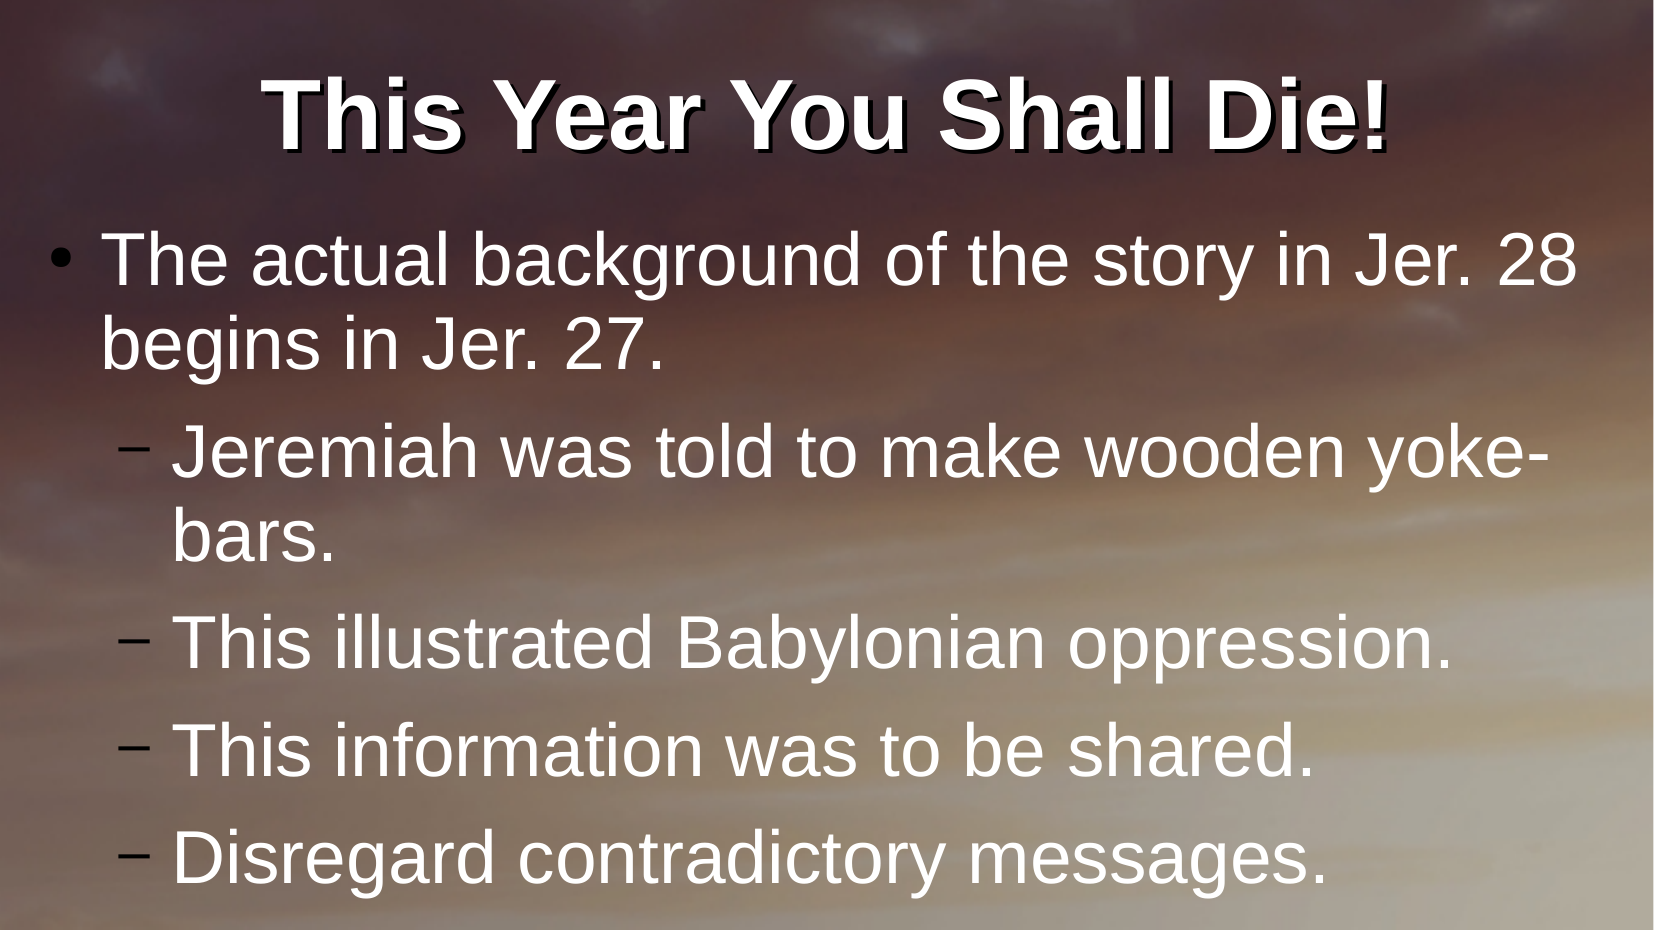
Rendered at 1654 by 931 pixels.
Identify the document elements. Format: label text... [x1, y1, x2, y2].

title This Year You Shall Die! [82, 37, 1571, 193]
list The actual background of the story in Jer. 28 begins in Jer. 27. Jeremiah was told to make wooden yoke-bars. This illustrated Babylonian oppression. This information was to be shared. Disregard contradictory messages. [30, 217, 1621, 901]
picture [0, 0, 1654, 931]
